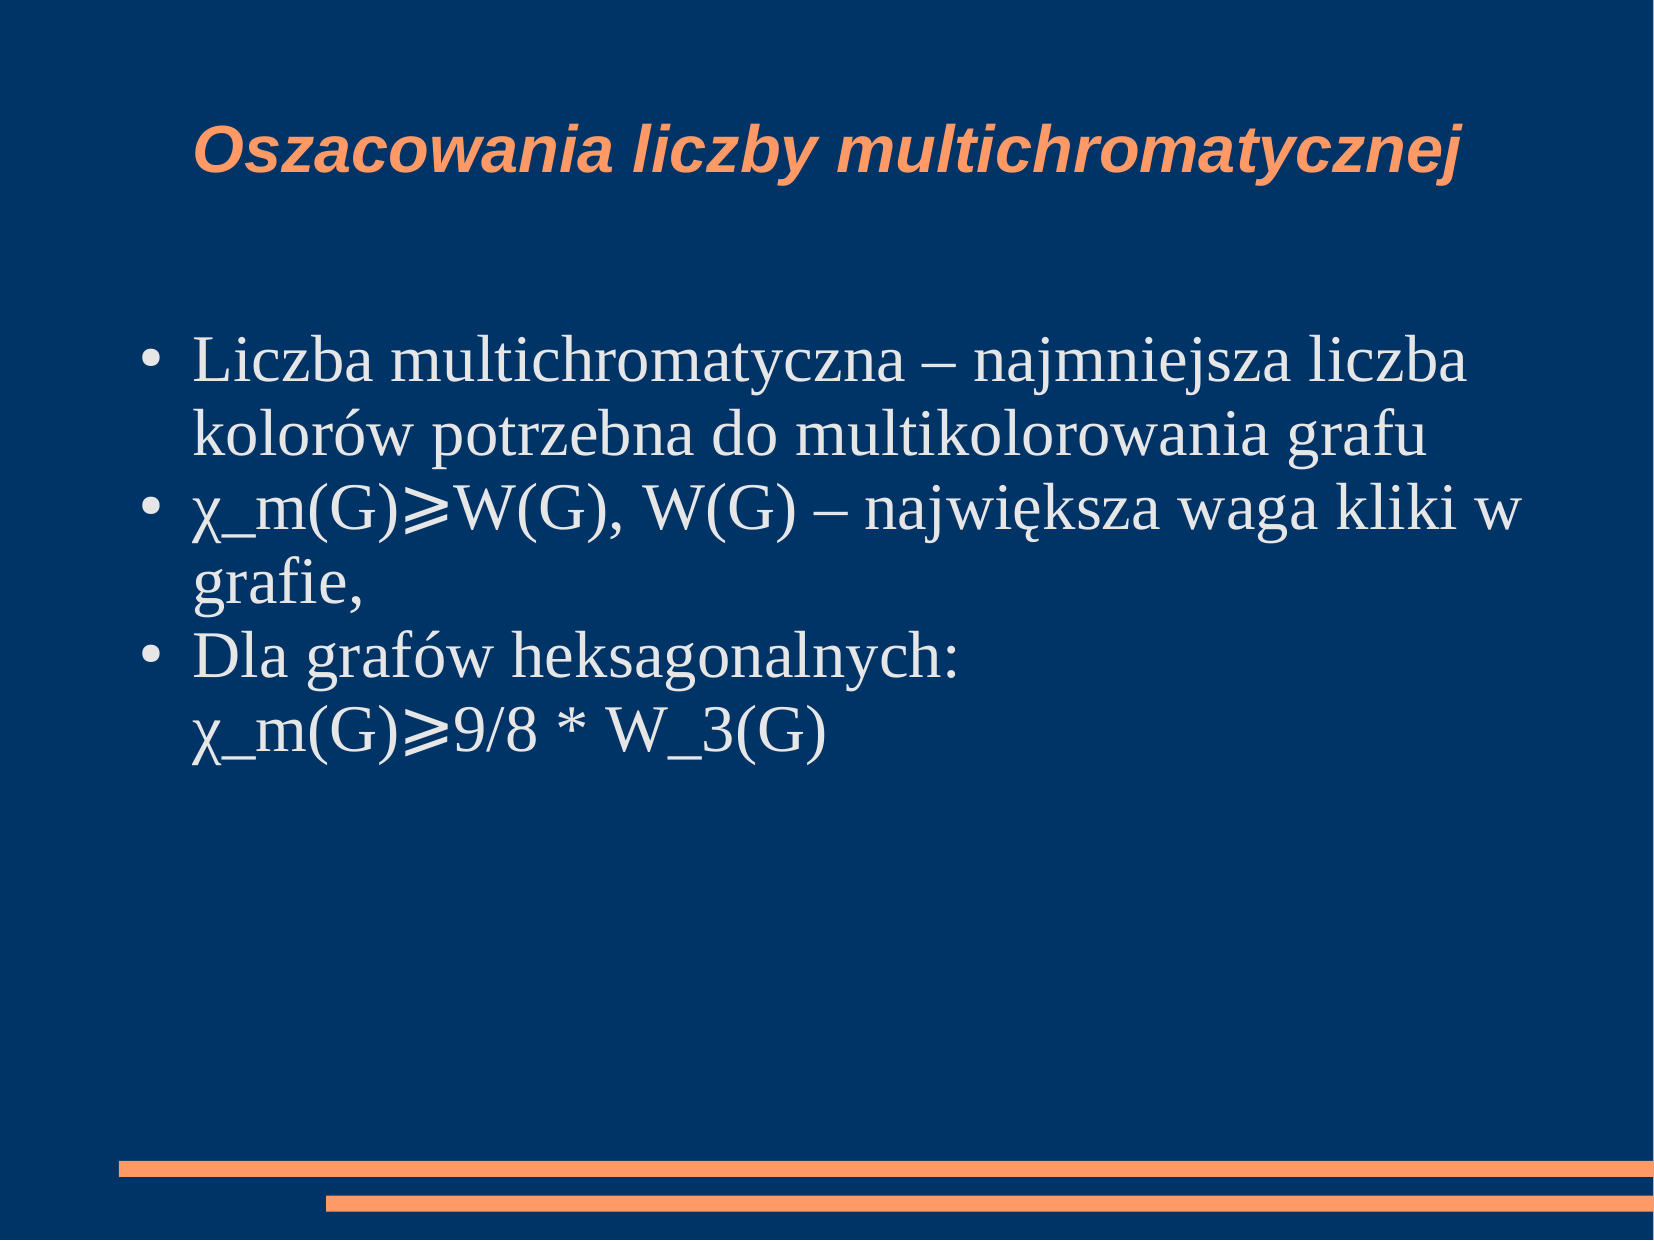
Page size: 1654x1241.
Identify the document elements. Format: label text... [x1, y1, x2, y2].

title Oszacowania liczby multichromatycznej [121, 46, 1534, 254]
list Liczba multichromatyczna – najmniejsza liczba kolorów potrzebna do multikolorowania grafu χ_m(G)⩾W(G), W(G) – największa waga kliki w grafie, Dla grafów heksagonalnych: χ_m(G)⩾9/8 * W_3(G) [121, 322, 1561, 1132]
